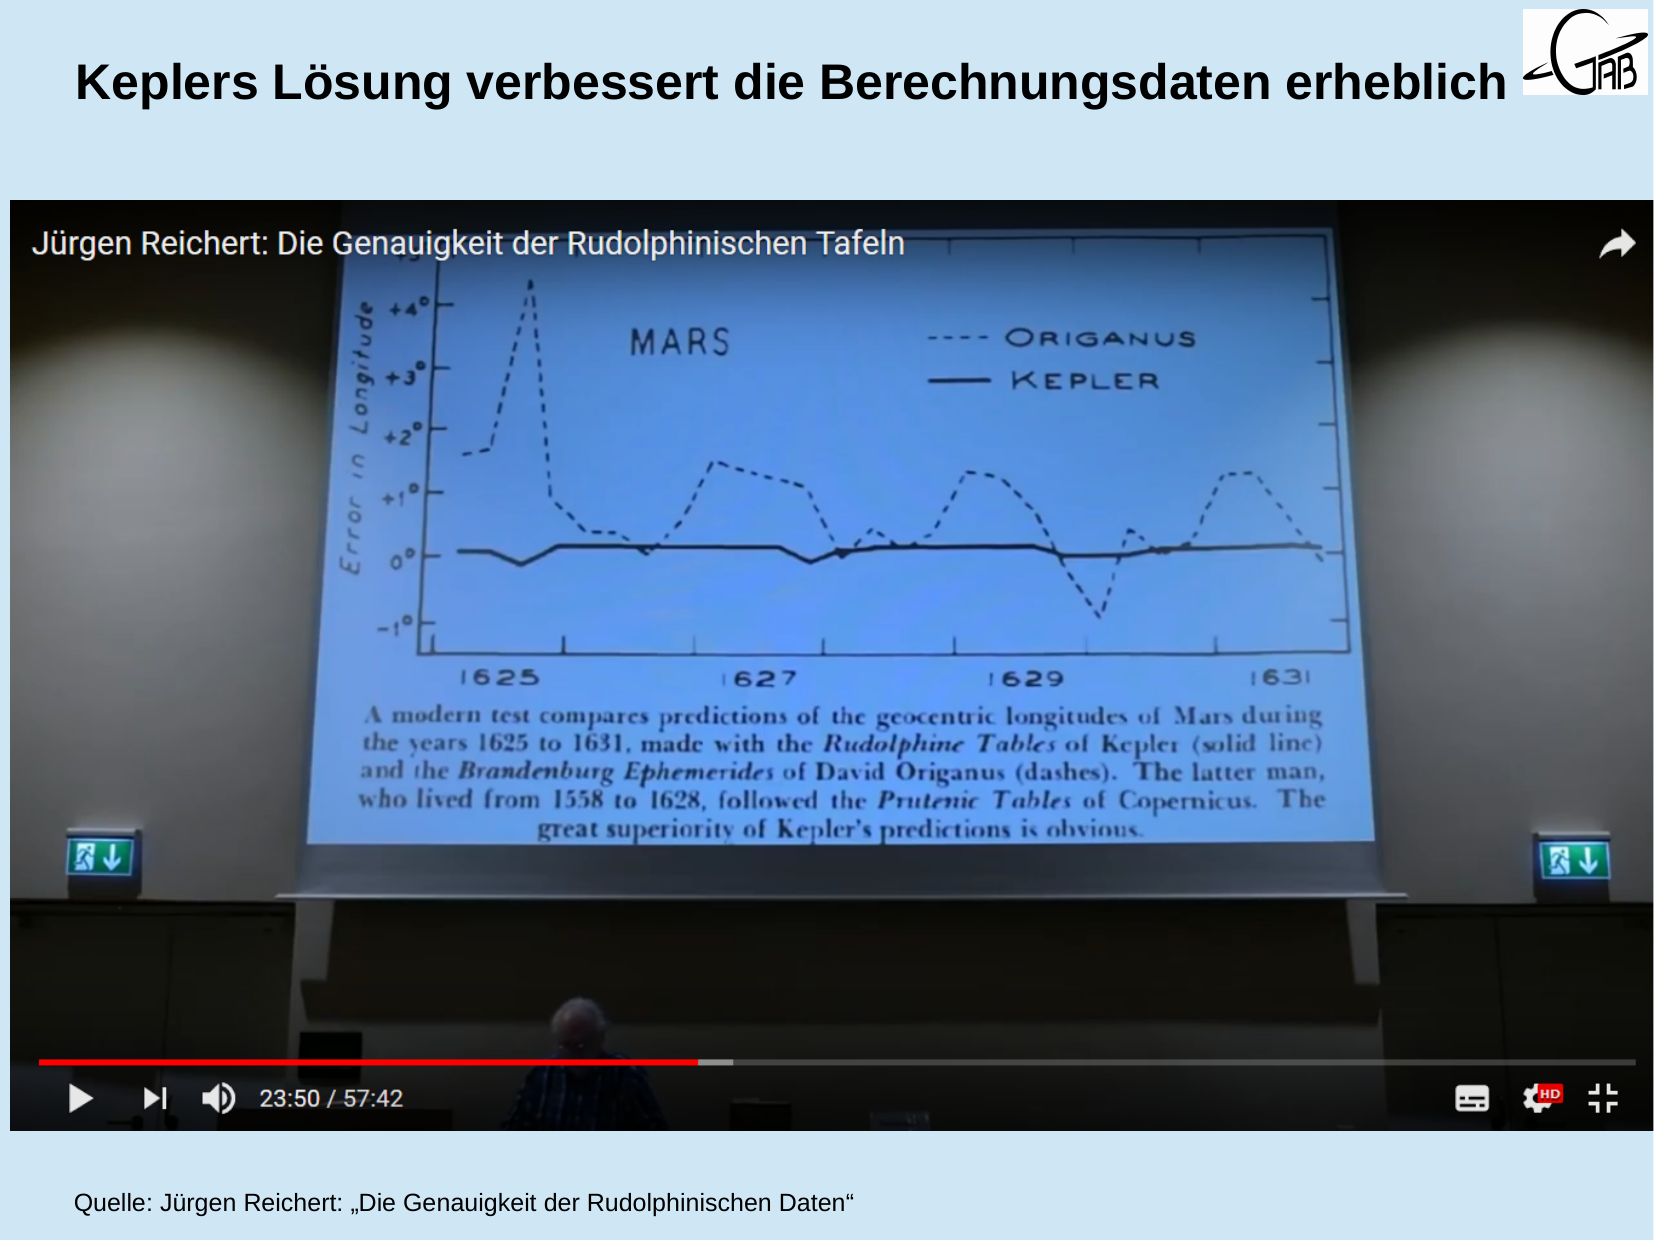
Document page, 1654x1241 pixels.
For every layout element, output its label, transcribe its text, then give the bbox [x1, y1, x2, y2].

picture [10, 200, 1654, 1131]
text_box Quelle: Jürgen Reichert: „Die Genauigkeit der Rudolphinischen Daten“ [59, 1181, 940, 1224]
picture [1523, 9, 1648, 95]
text_box Keplers Lösung verbessert die Berechnungsdaten erheblich [61, 47, 1524, 120]
